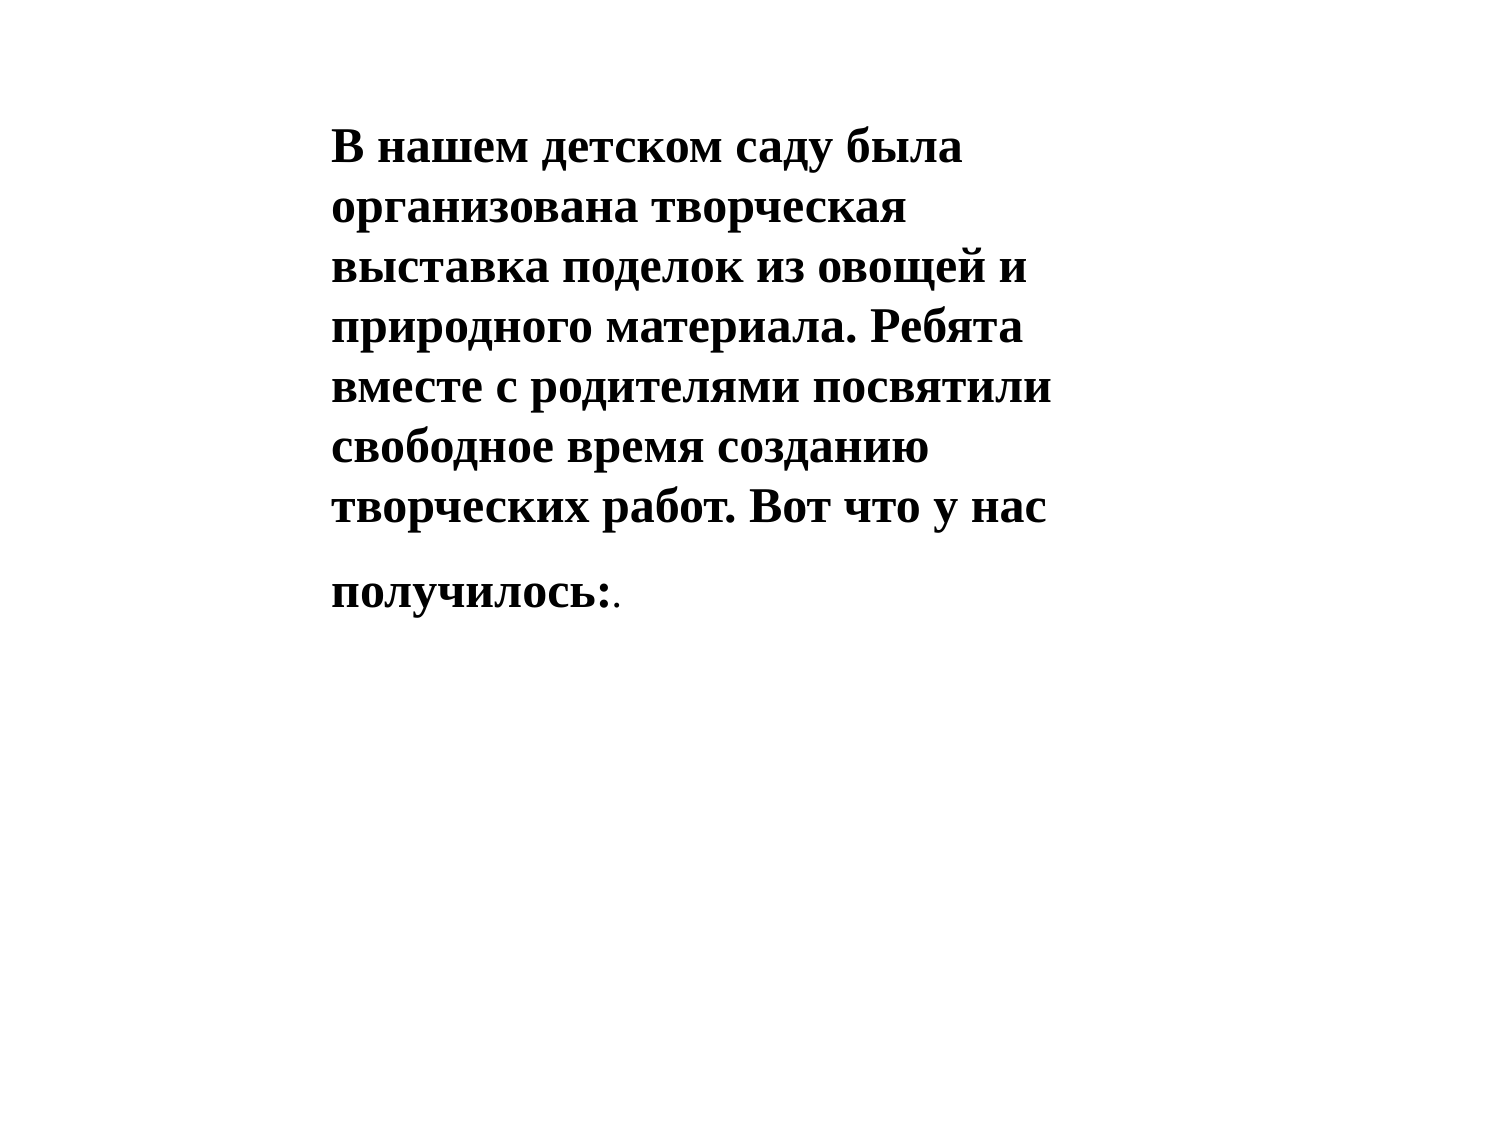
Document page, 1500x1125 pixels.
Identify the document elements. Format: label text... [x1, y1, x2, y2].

text_box В нашем детском саду была организована творческая выставка поделок из овощей и природного материала. Ребята вместе с родителями посвятили свободное время созданию творческих работ. Вот что у нас получилось:. [316, 105, 1090, 631]
